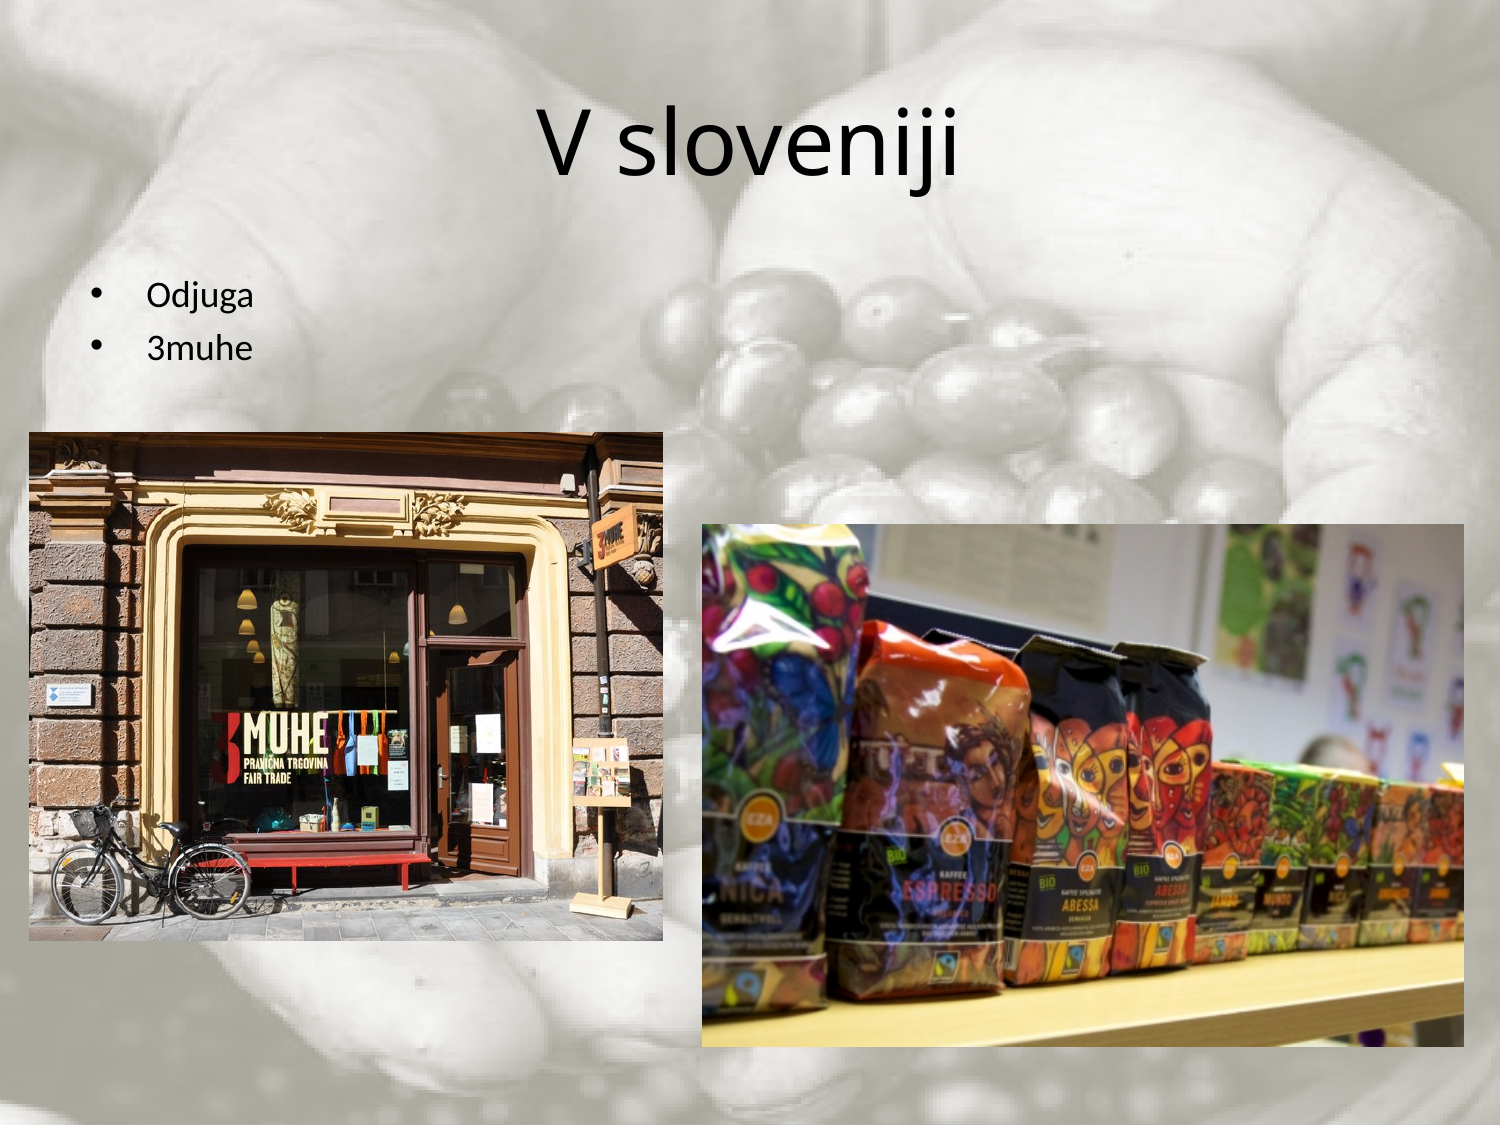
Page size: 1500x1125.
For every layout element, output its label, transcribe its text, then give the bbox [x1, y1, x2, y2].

list Odjuga 3muhe [75, 262, 1425, 1005]
title V sloveniji [75, 45, 1425, 233]
picture [0, 0, 1500, 1125]
